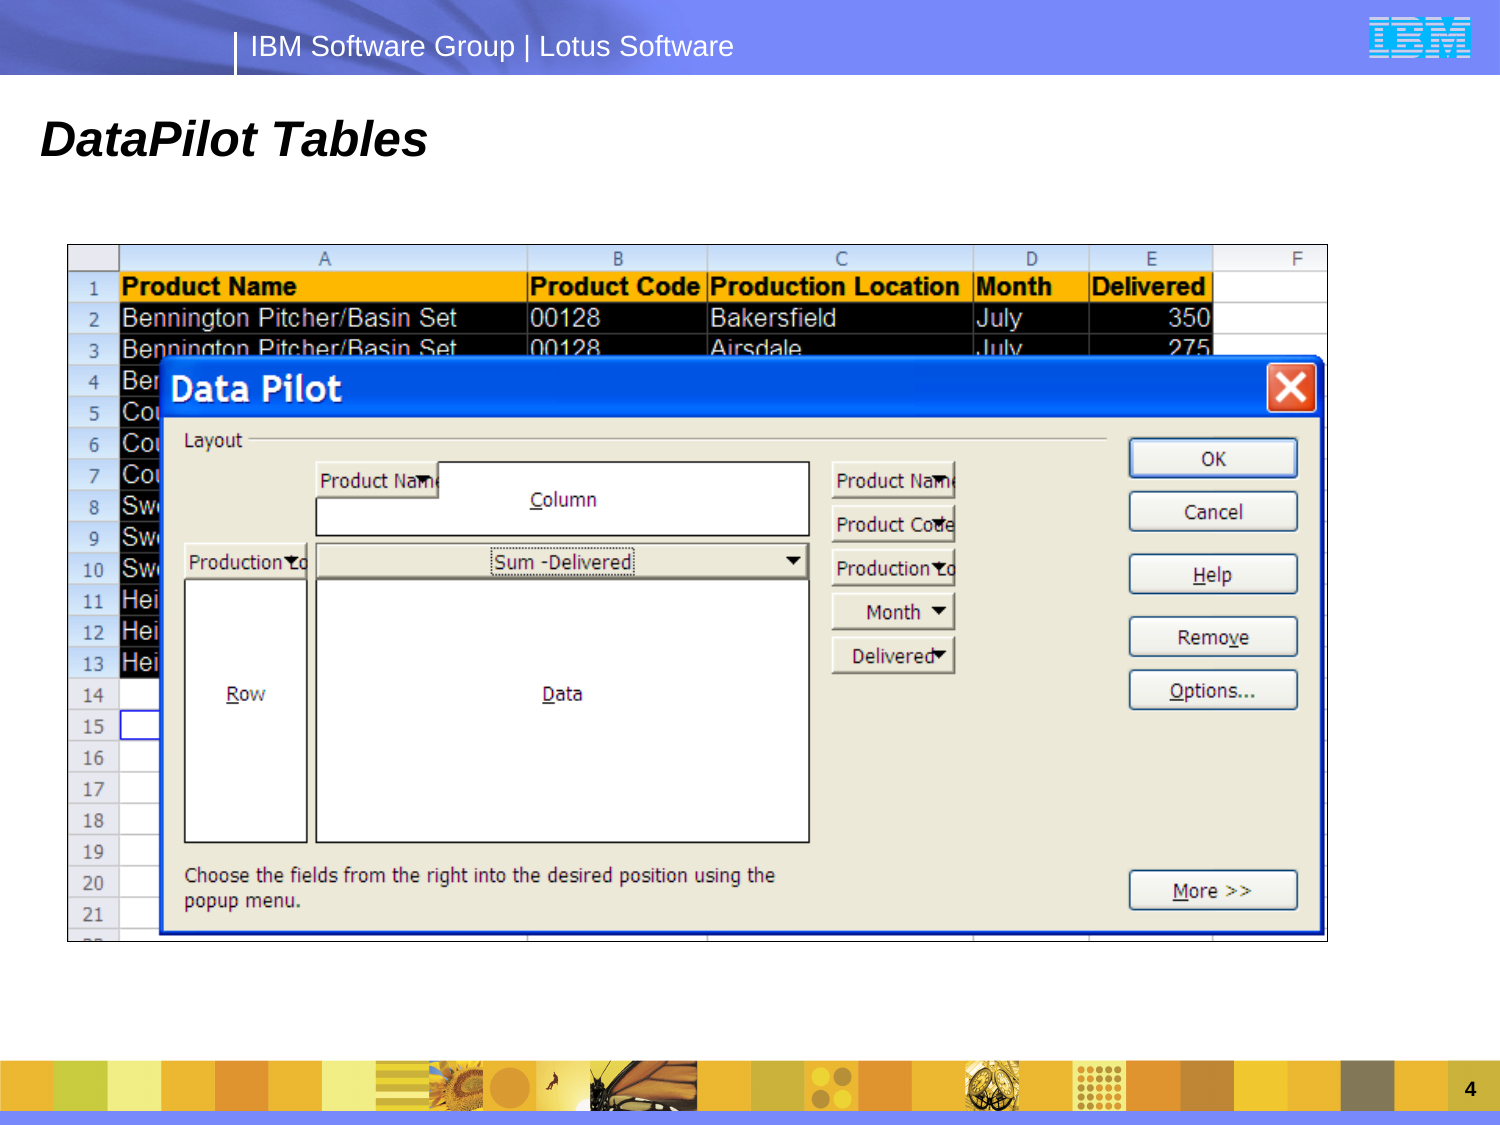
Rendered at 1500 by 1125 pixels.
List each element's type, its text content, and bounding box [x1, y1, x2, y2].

picture [0, 1060, 1500, 1111]
picture [0, 0, 1500, 75]
picture [67, 244, 1328, 942]
title DataPilot Tables [25, 106, 1378, 189]
